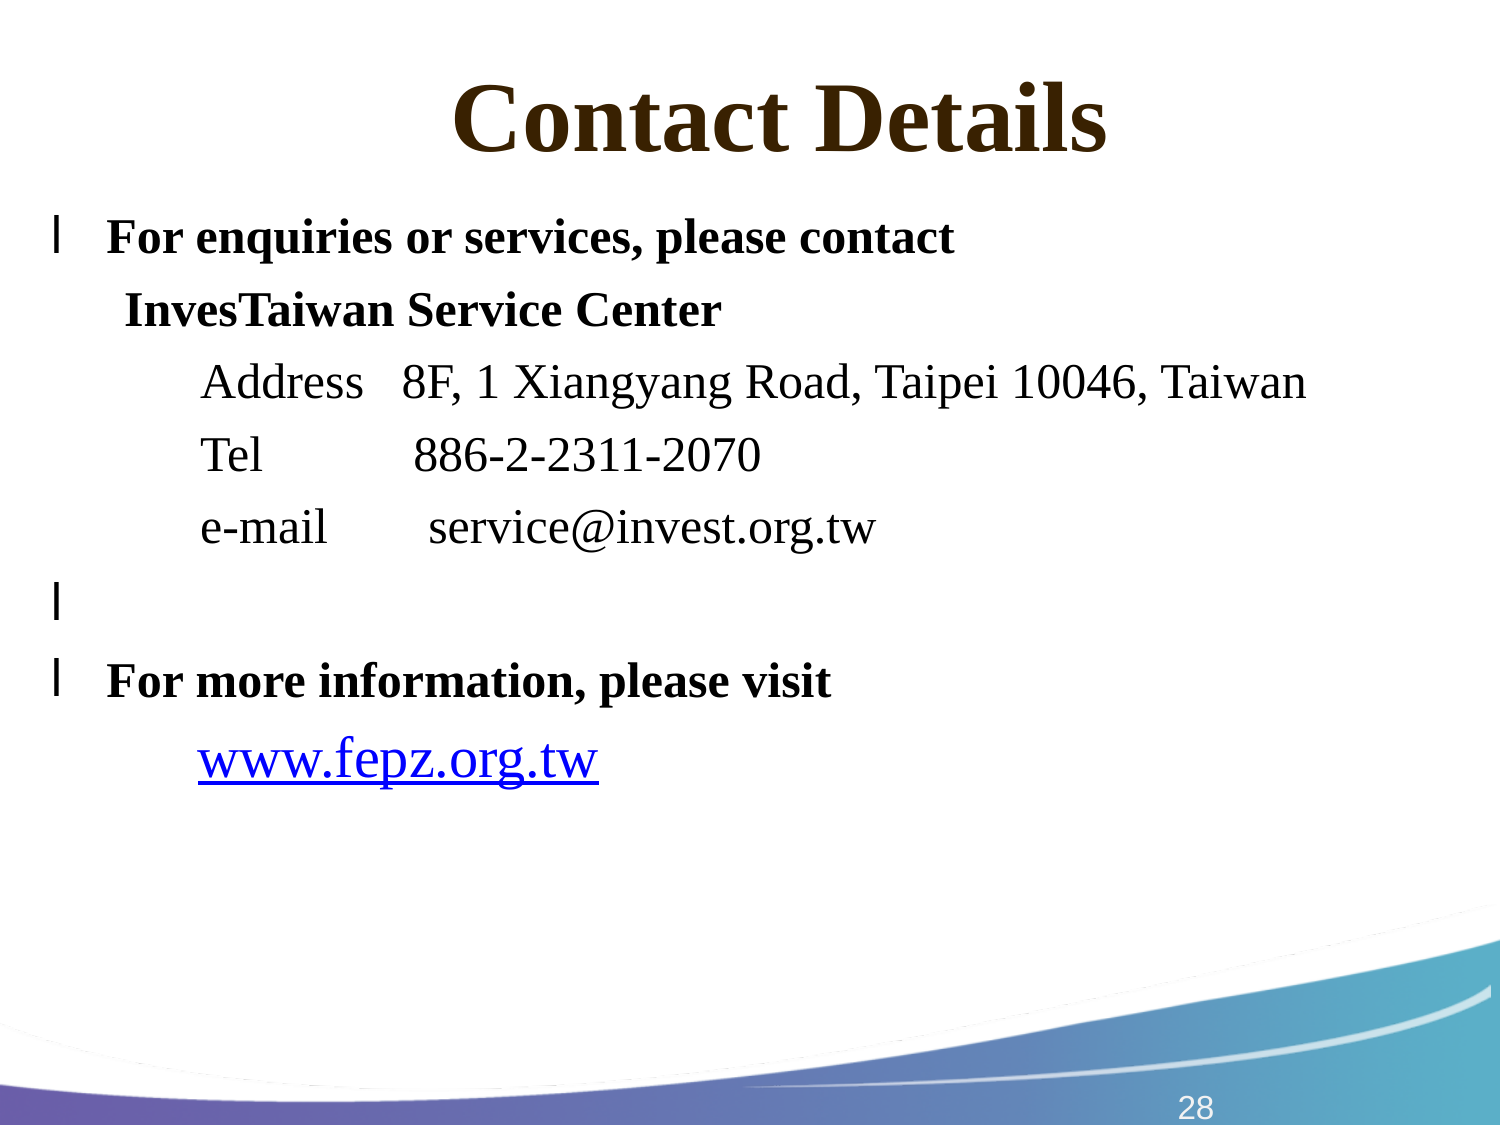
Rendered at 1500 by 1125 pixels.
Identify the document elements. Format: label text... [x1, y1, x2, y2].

title Contact Details [103, 0, 1398, 196]
list For enquiries or services, please contact InvesTaiwan Service Center Address 8F, 1 Xiangyang Road, Taipei 10046, Taiwan Tel 886-2-2311-2070 e-mail service@invest.org.tw For more information, please visit www.fepz.org.tw [35, 196, 1465, 1035]
